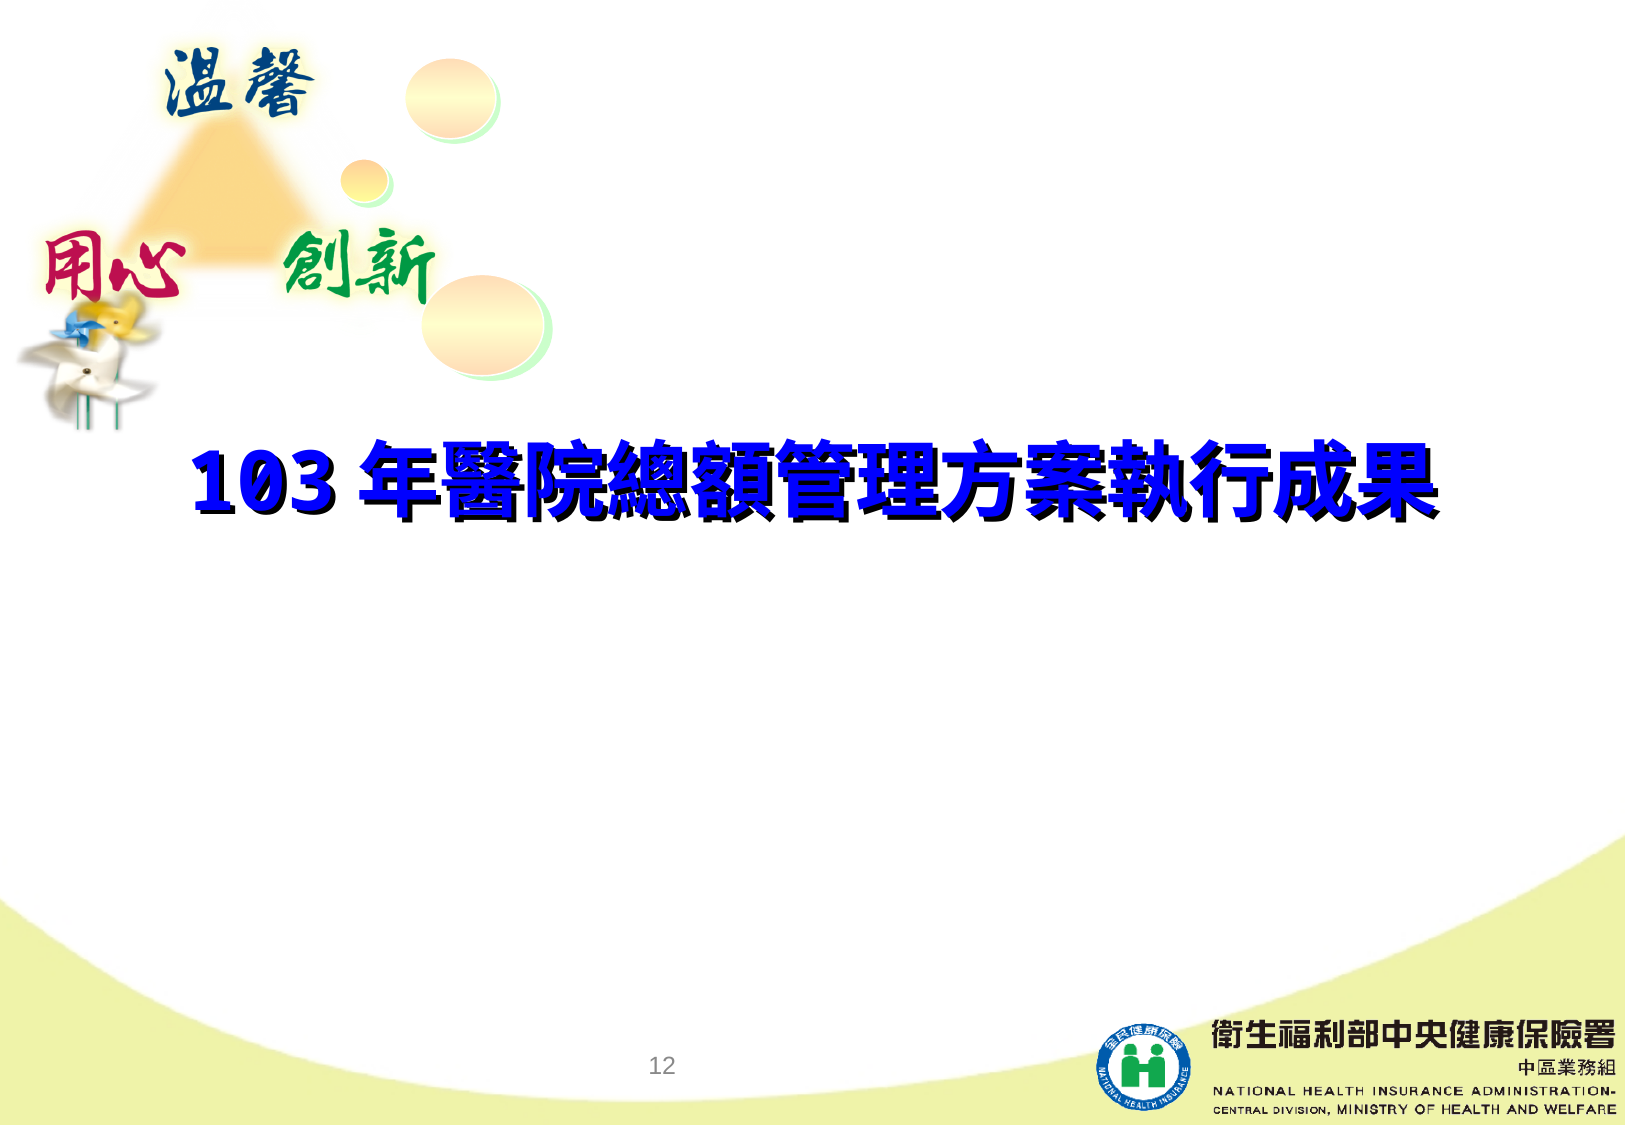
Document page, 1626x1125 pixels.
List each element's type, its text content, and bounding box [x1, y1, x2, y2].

text_box [633, 1034, 1013, 1095]
title 103年醫院總額管理方案執行成果 [121, 349, 1504, 705]
